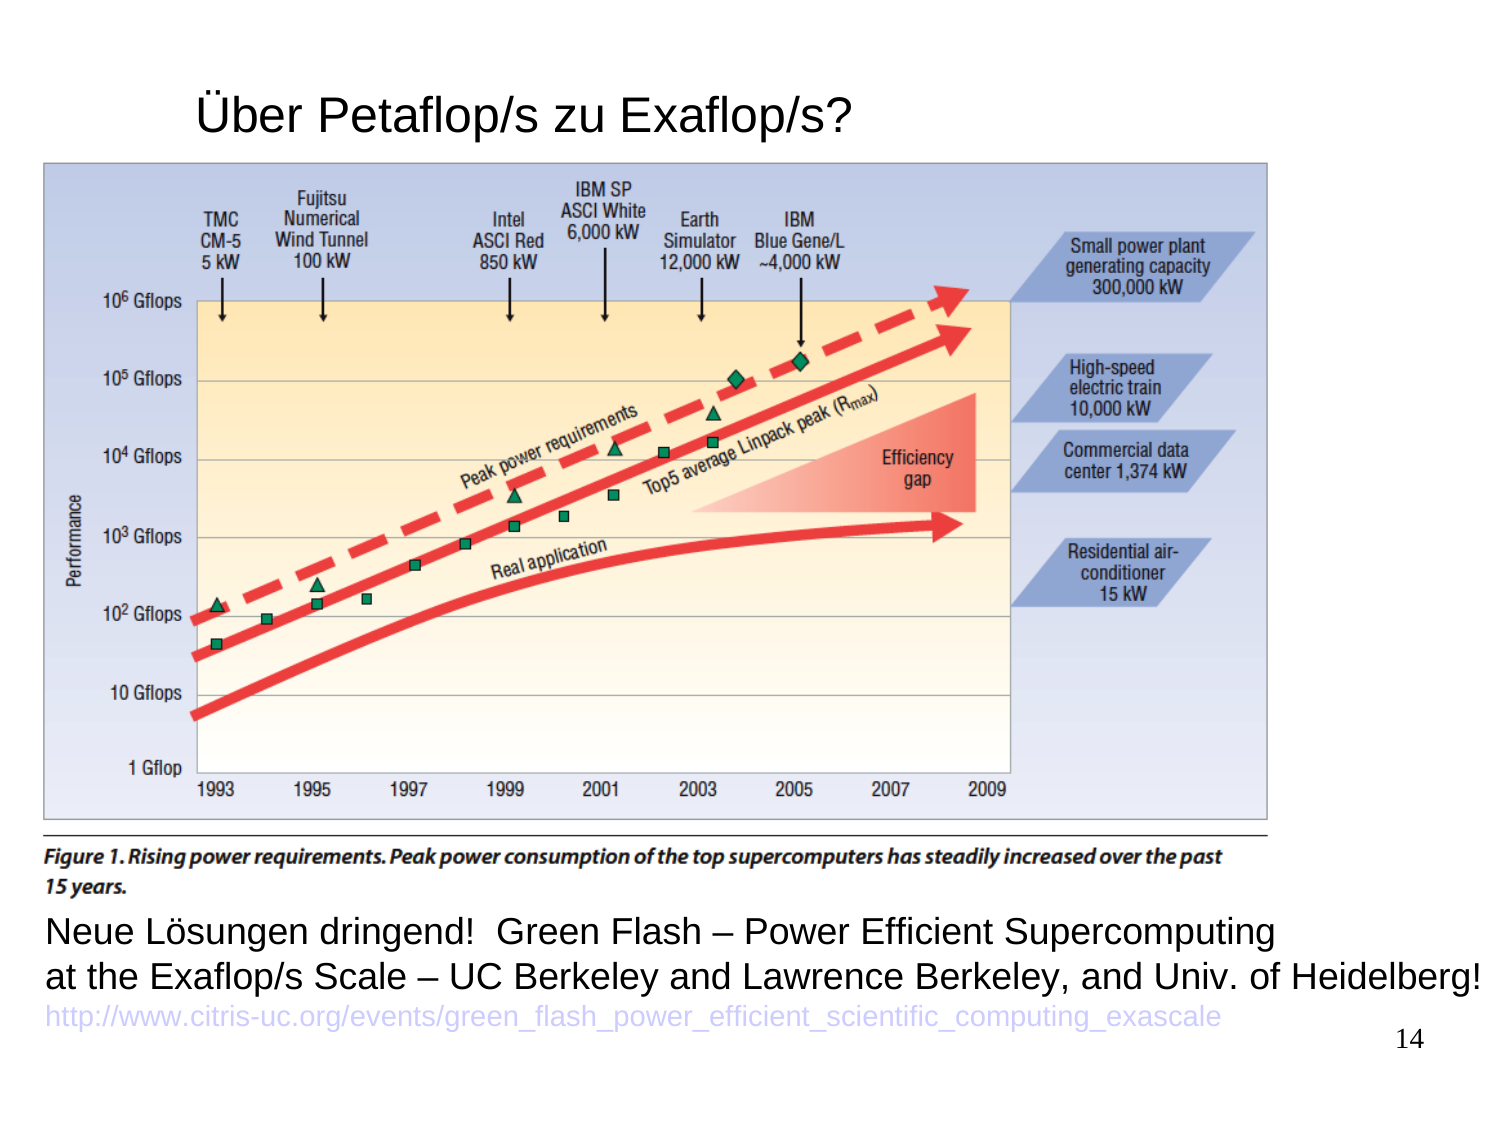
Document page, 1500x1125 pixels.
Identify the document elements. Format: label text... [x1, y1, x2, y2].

picture [24, 149, 1313, 914]
text_box Neue Lösungen dringend! Green Flash – Power Efficient Supercomputing at the Exaflop/s Scale – UC Berkeley and Lawrence Berkeley, and Univ. of Heidelberg! http://www.citris-uc.org/events/green_flash_power_efficient_scientific_computing_exascale [30, 900, 1500, 1040]
text_box Über Petaflop/s zu Exaflop/s? [180, 75, 885, 150]
